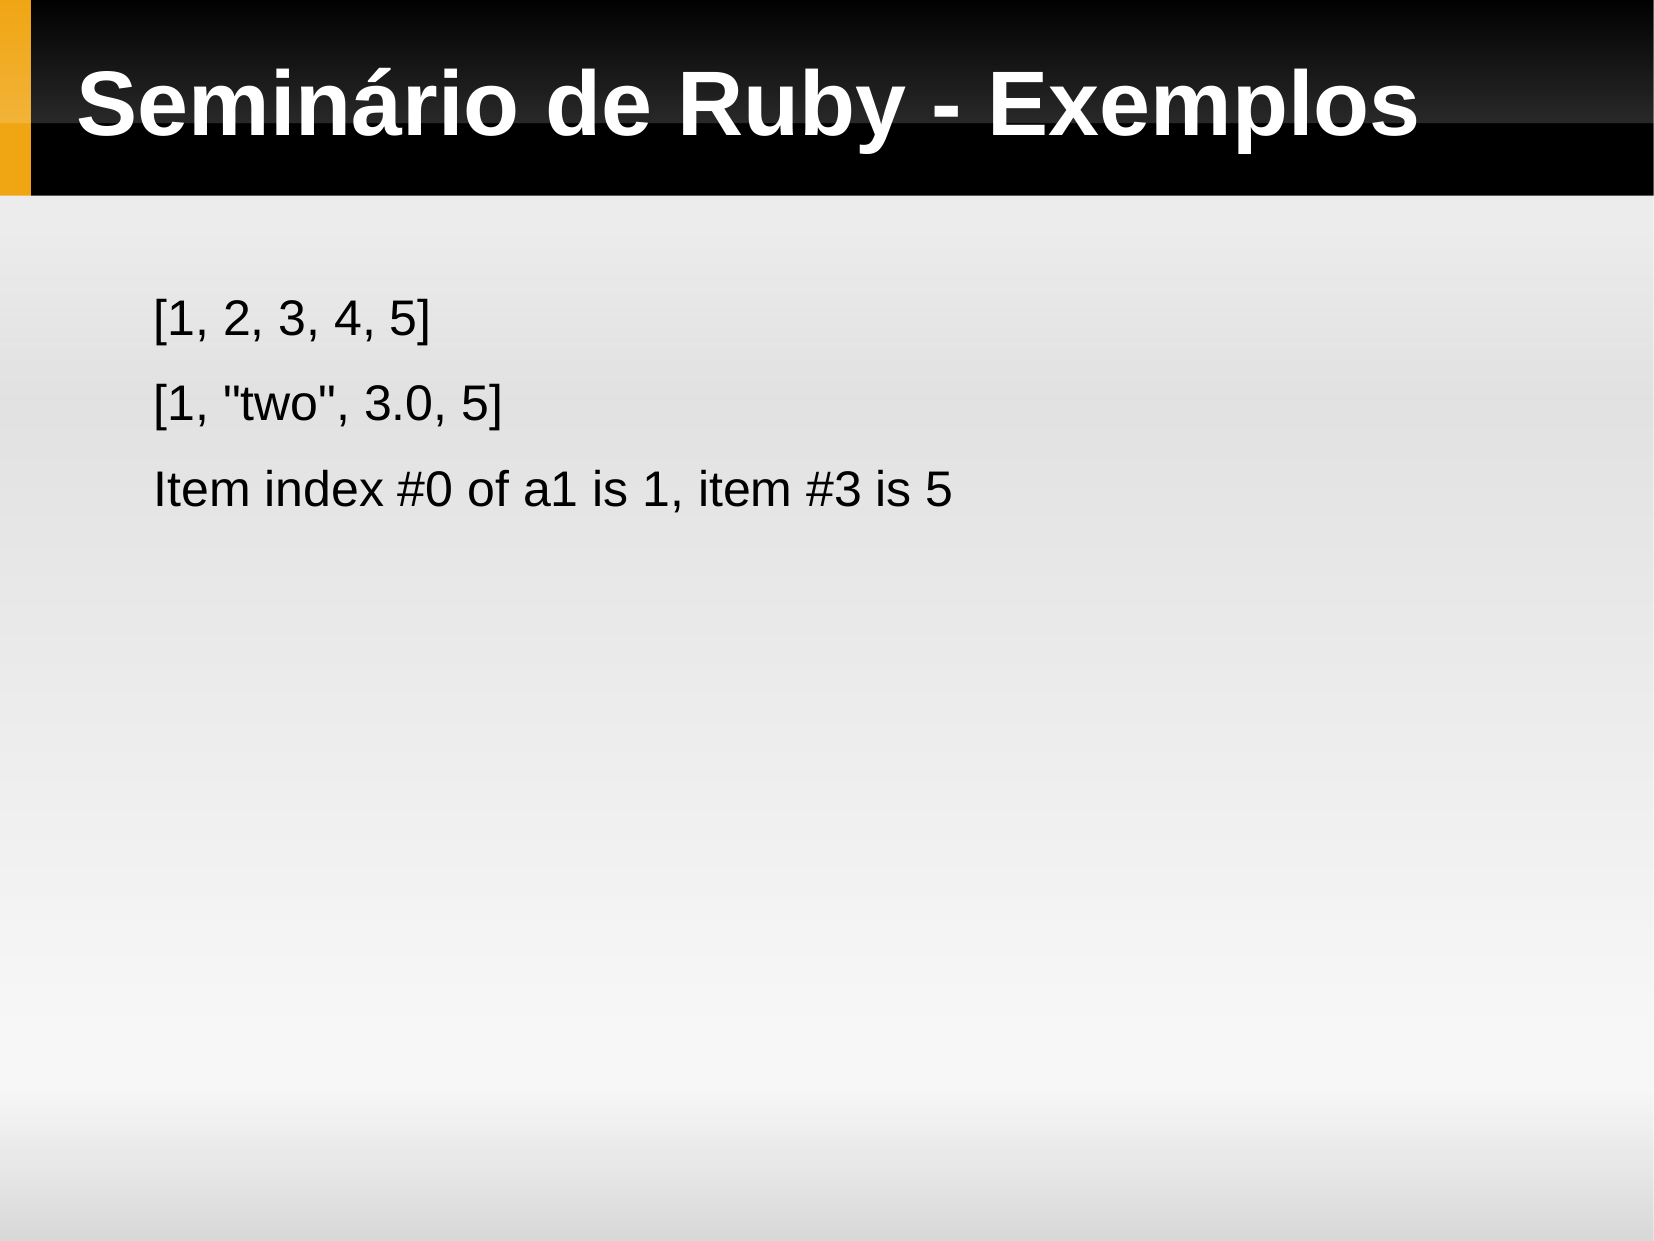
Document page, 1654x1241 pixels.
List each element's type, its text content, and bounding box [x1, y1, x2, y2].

picture [0, 0, 1654, 1241]
title Seminário de Ruby - Exemplos [76, 7, 1565, 200]
list [1, 2, 3, 4, 5] [1, "two", 3.0, 5] Item index #0 of a1 is 1, item #3 is 5 [82, 290, 1571, 1094]
